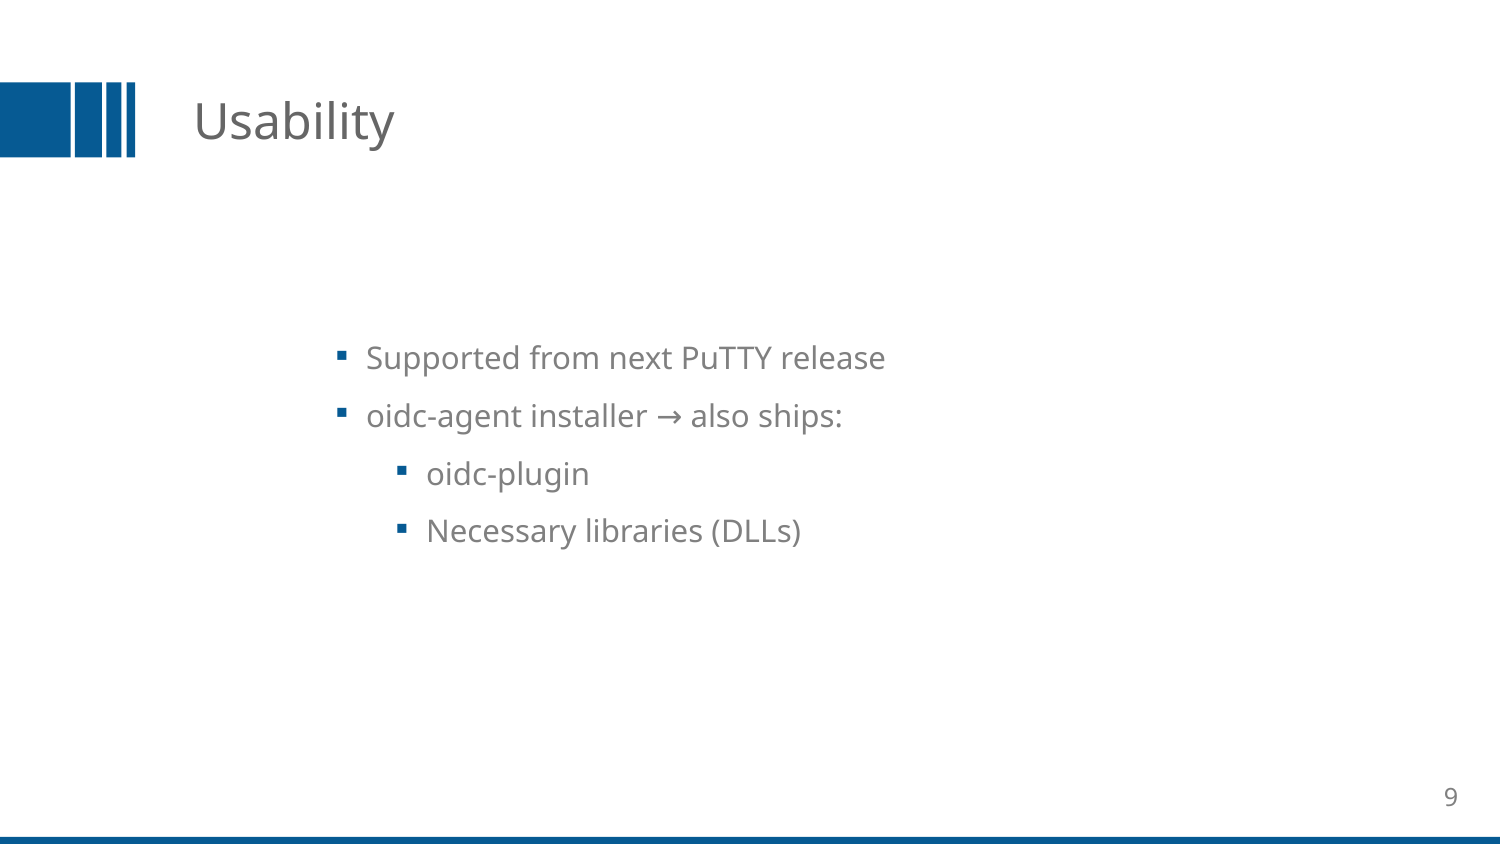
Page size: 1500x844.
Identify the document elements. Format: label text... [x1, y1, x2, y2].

list Supported from next PuTTY release oidc-agent installer → also ships: oidc-plugin Necessary libraries (DLLs) [336, 336, 1243, 684]
title Usability [193, 76, 1313, 164]
